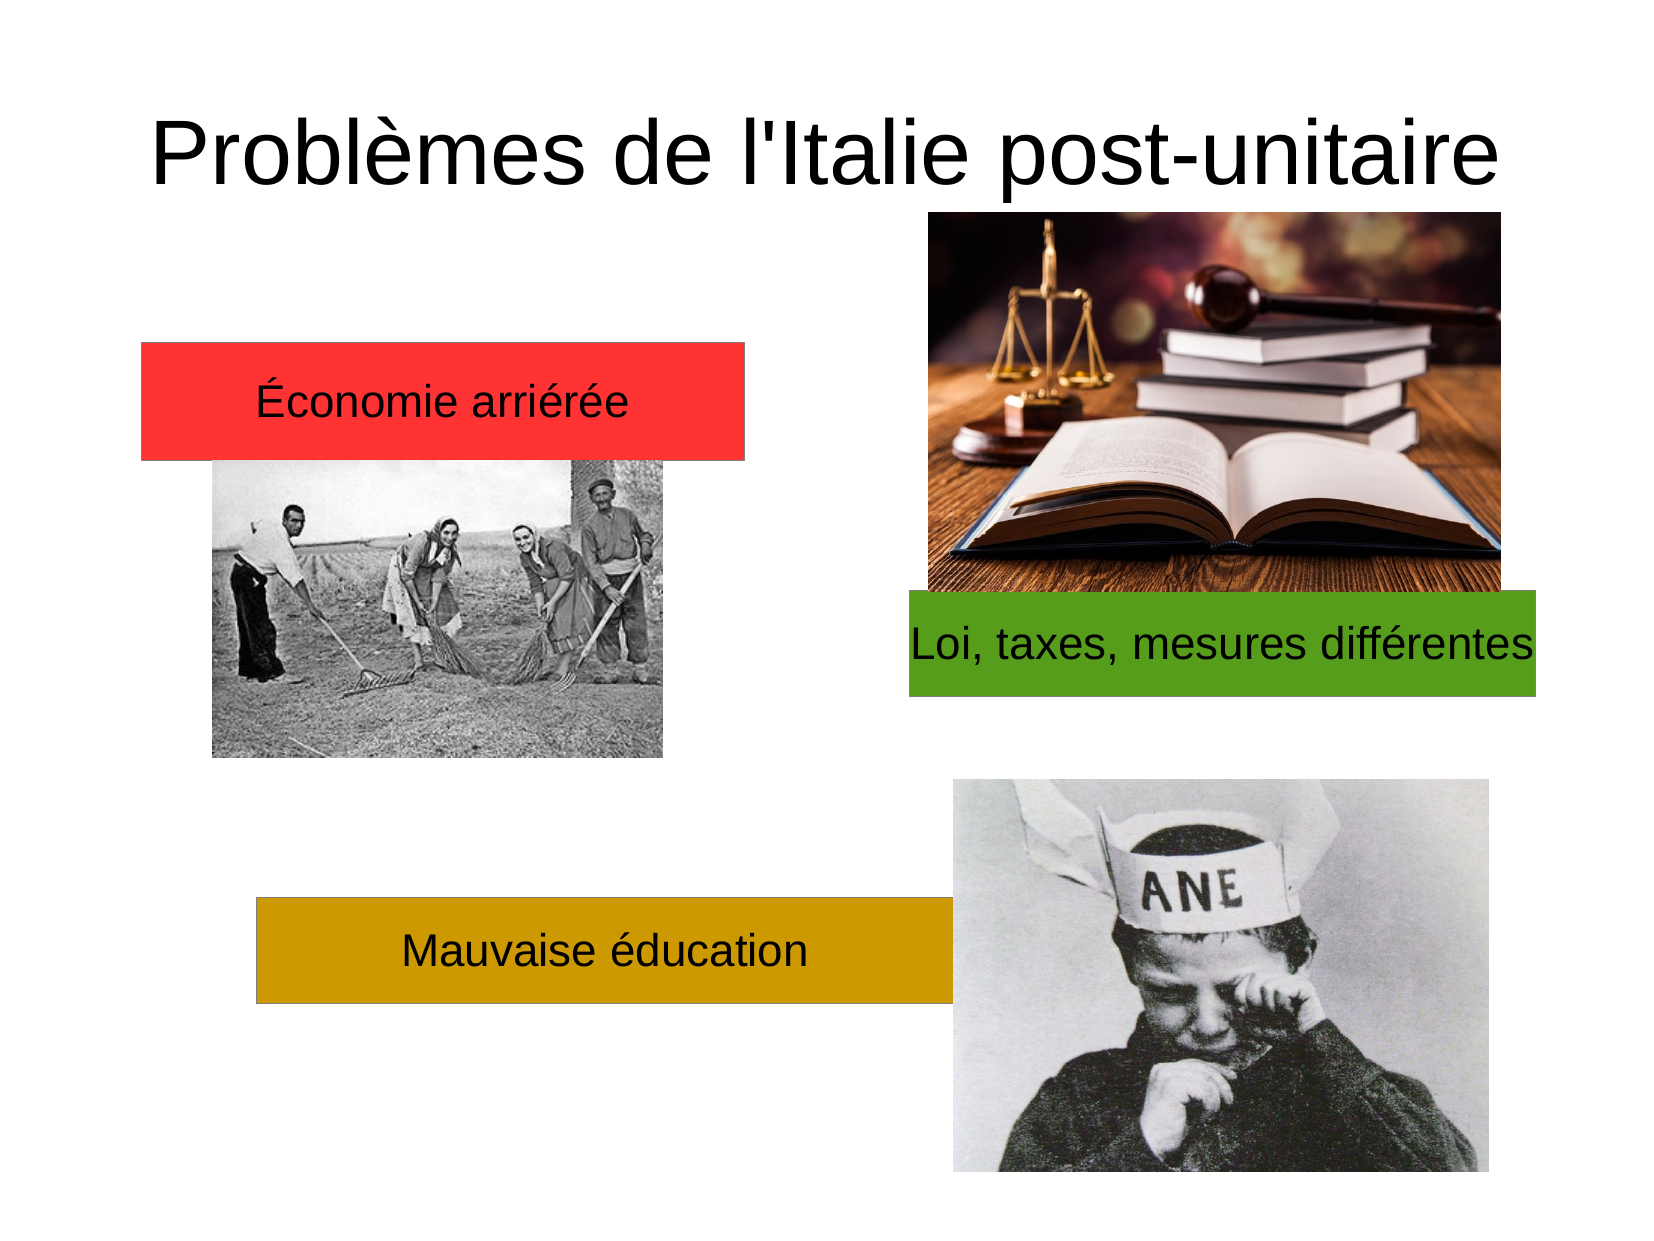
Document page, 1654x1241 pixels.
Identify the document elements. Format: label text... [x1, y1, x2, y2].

title Problèmes de l'Italie post-unitaire [82, 49, 1571, 257]
picture [953, 779, 1489, 1172]
text_box Mauvaise éducation [256, 897, 953, 1004]
text_box Loi, taxes, mesures différentes [909, 590, 1536, 697]
text_box Économie arriérée [141, 342, 745, 461]
picture [212, 460, 663, 758]
picture [928, 212, 1501, 592]
